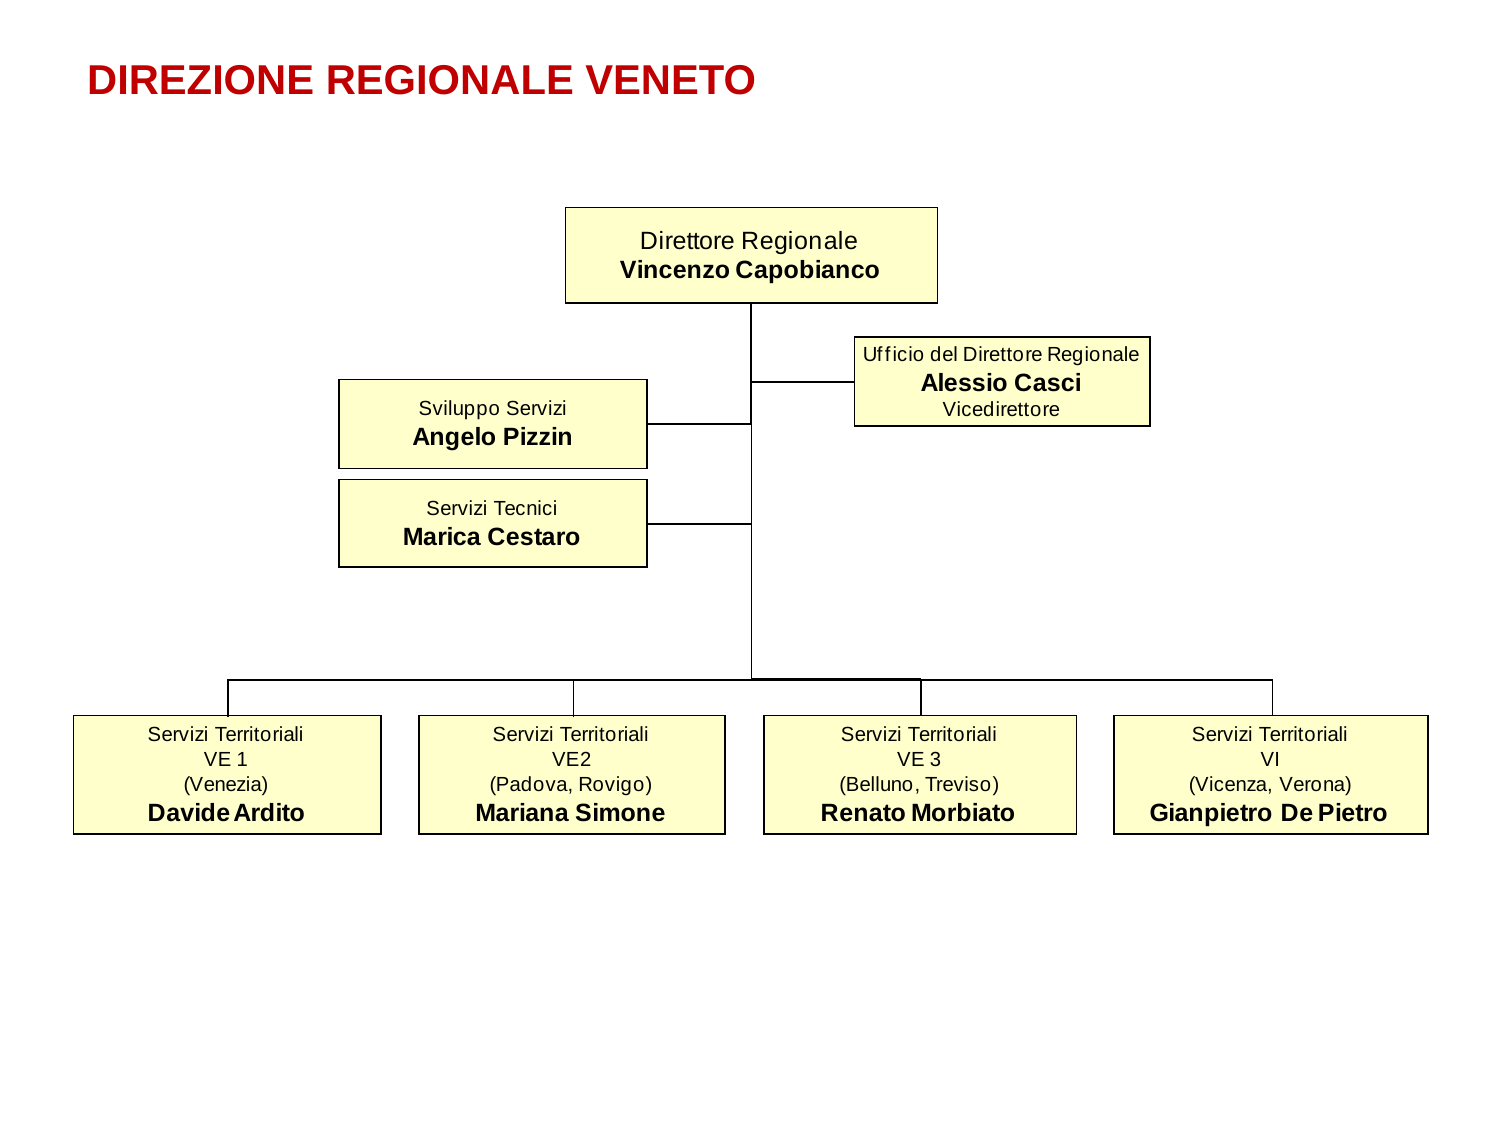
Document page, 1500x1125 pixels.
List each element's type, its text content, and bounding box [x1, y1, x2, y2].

title DIREZIONE REGIONALE VENETO [72, 45, 1462, 128]
picture [71, 205, 1429, 835]
